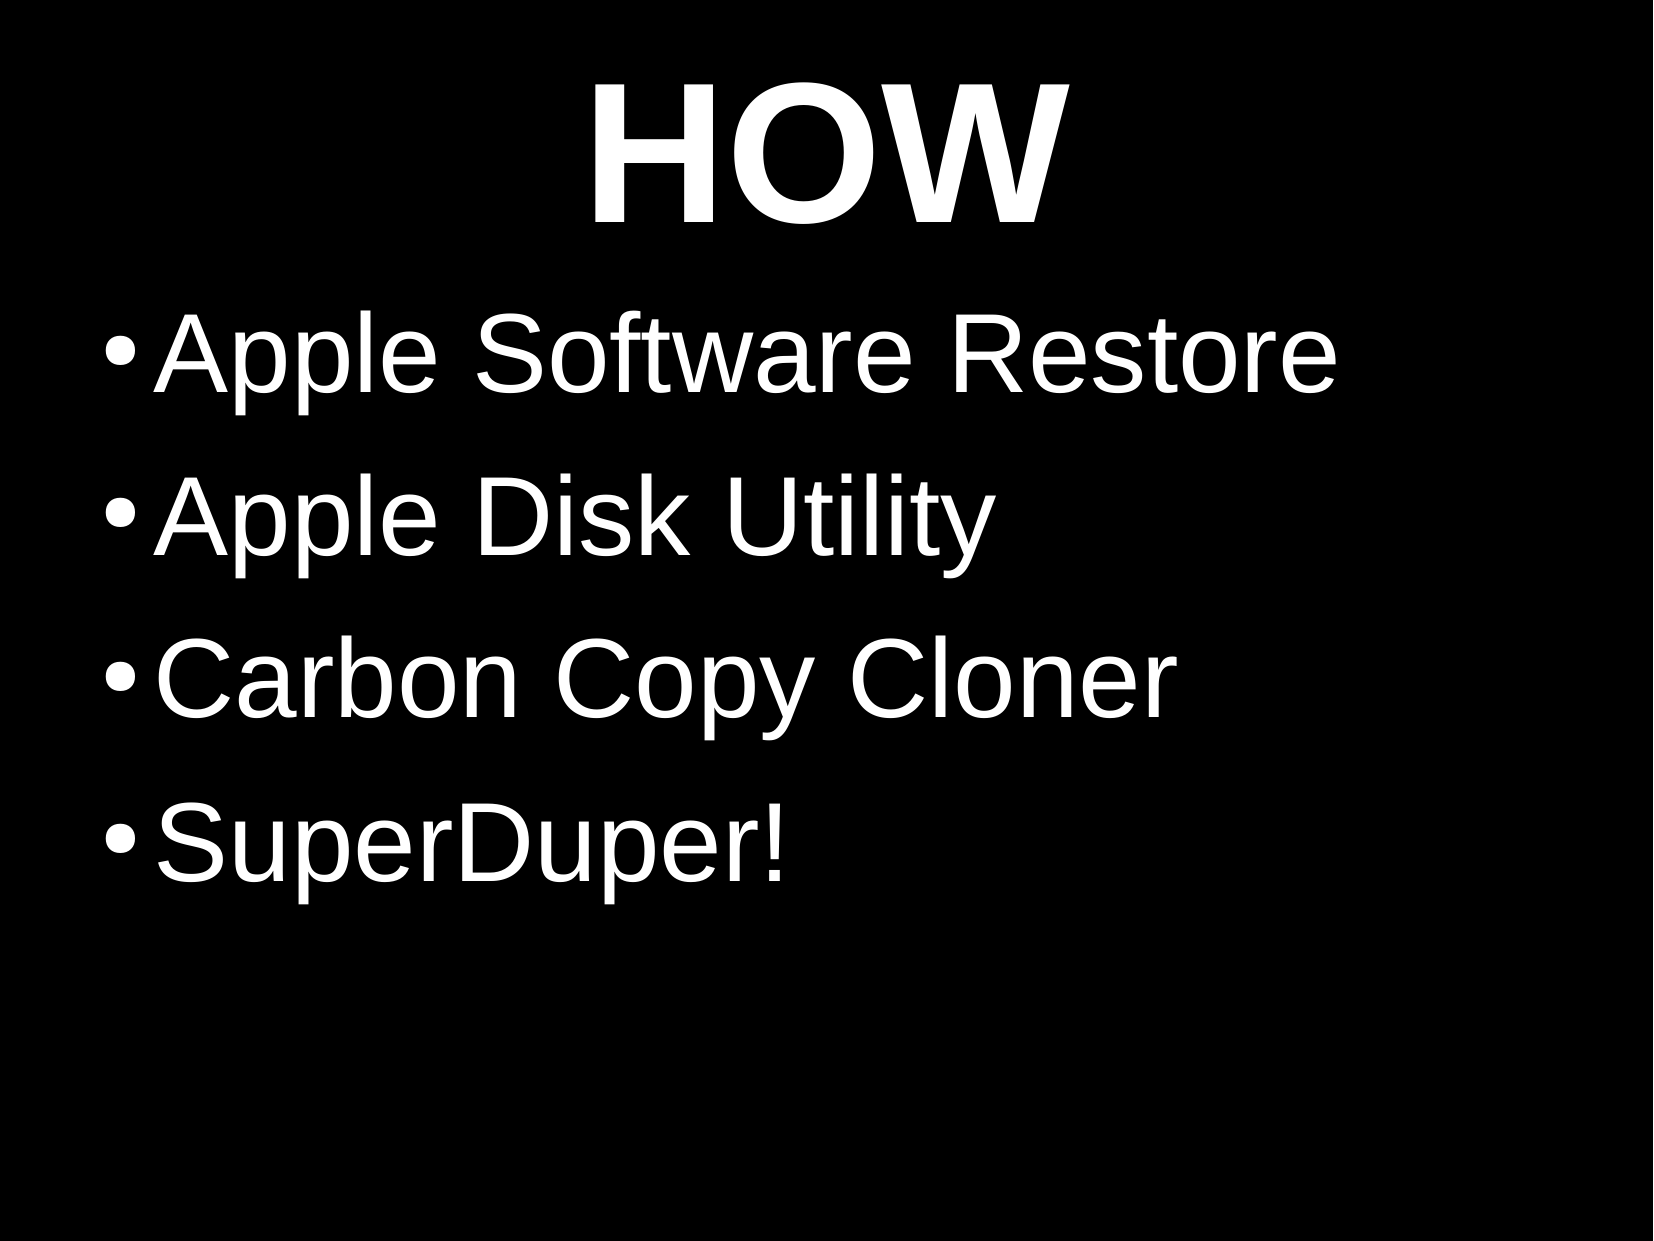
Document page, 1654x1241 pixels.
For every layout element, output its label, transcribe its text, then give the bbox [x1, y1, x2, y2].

list Apple Software Restore Apple Disk Utility Carbon Copy Cloner SuperDuper! [82, 290, 1571, 1095]
title HOW [82, 41, 1571, 265]
